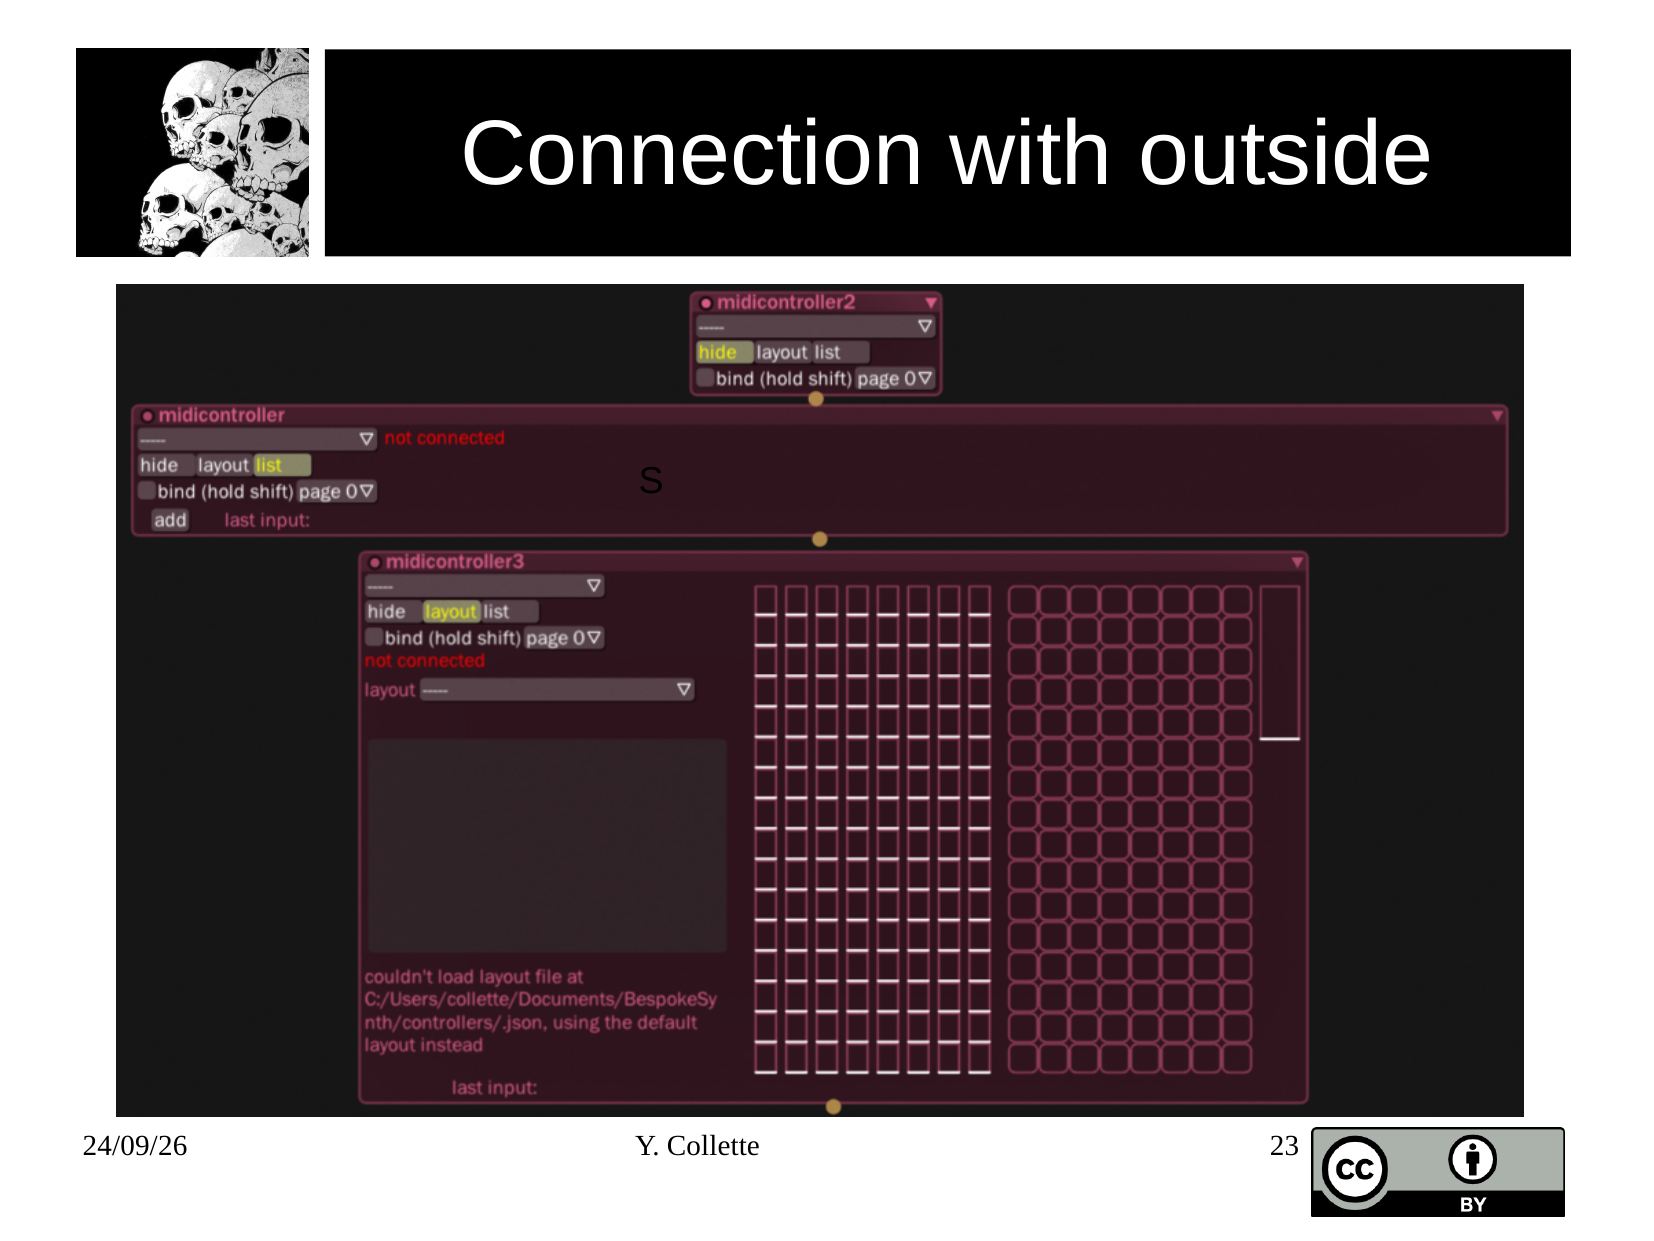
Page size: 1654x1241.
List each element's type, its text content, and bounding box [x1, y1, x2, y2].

picture [1311, 1127, 1565, 1217]
picture [116, 284, 1524, 1118]
picture [76, 48, 309, 257]
title Connection with outside [324, 49, 1571, 257]
text_box S [624, 452, 679, 509]
